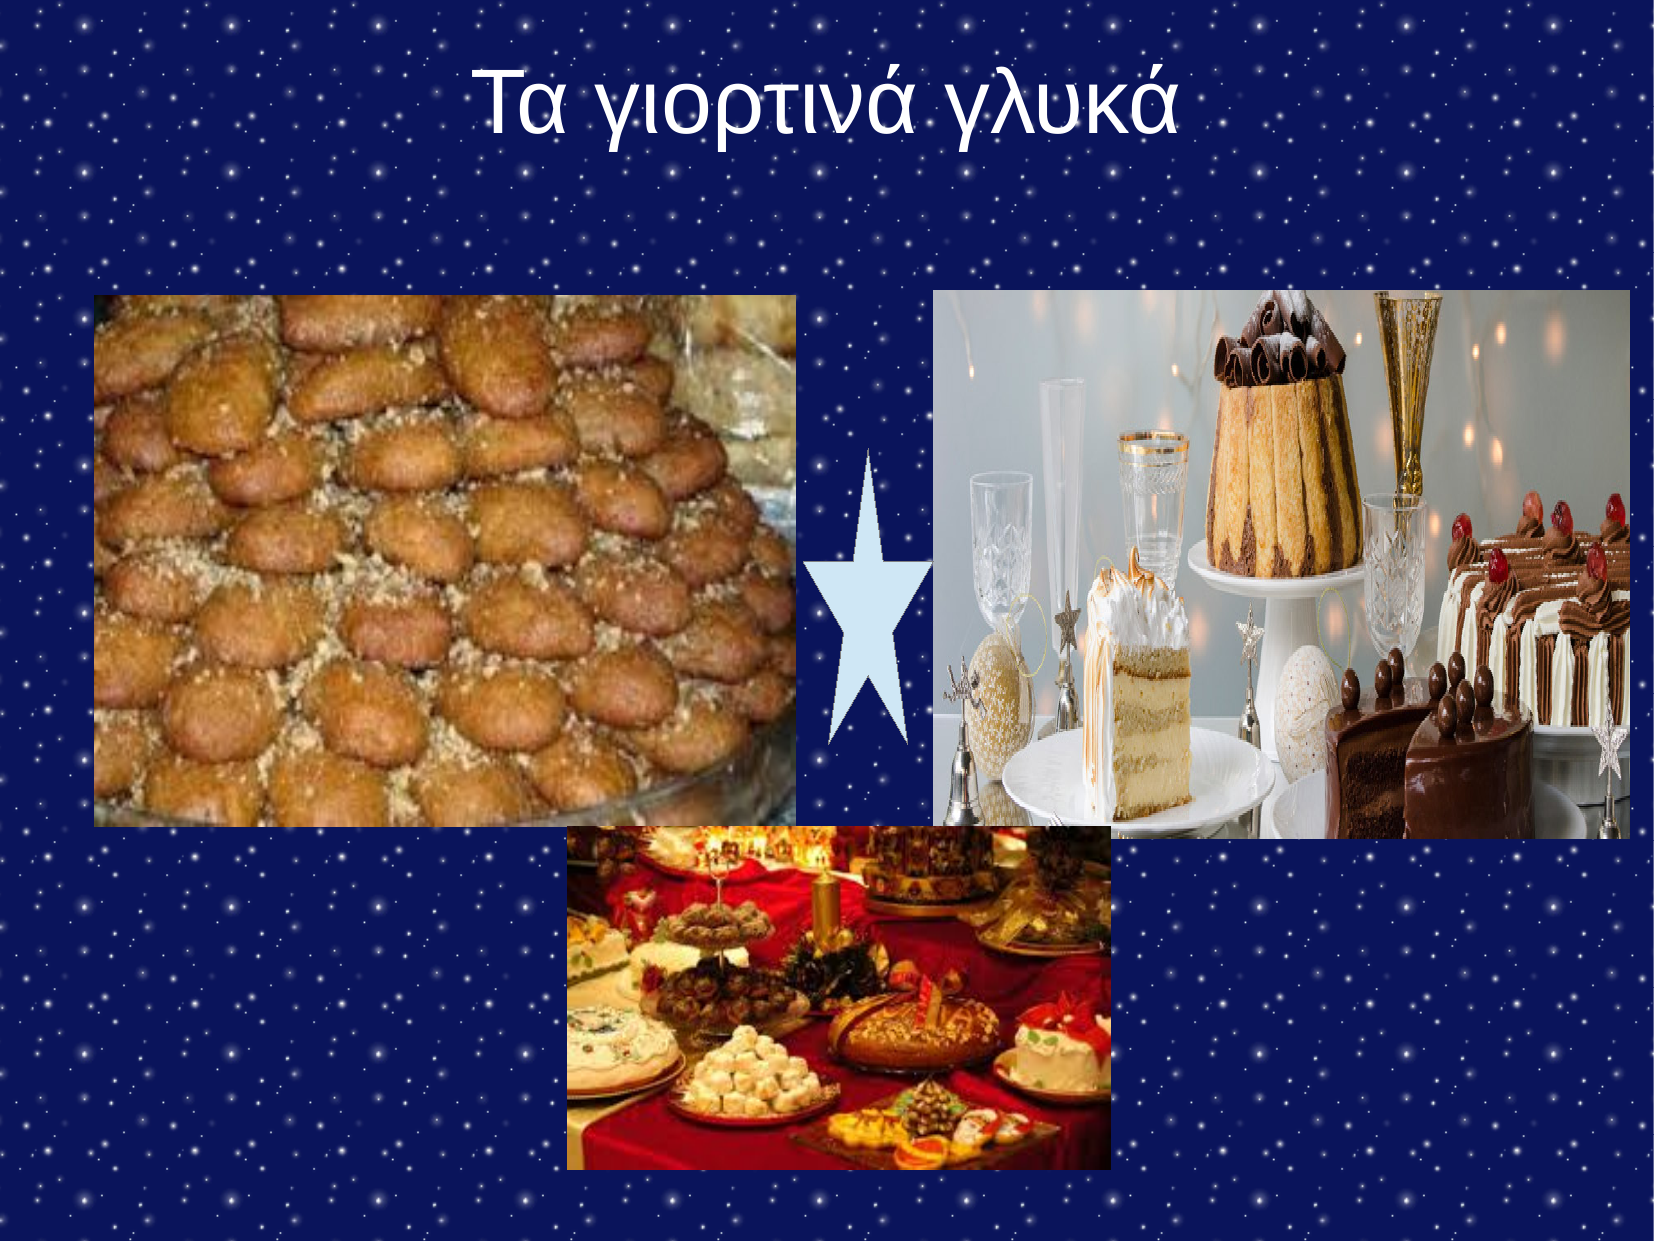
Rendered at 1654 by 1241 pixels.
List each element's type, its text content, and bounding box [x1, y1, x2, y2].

picture [0, 0, 1654, 1241]
text_box [803, 448, 934, 745]
title Τα γιορτινά γλυκά [82, 49, 1571, 257]
